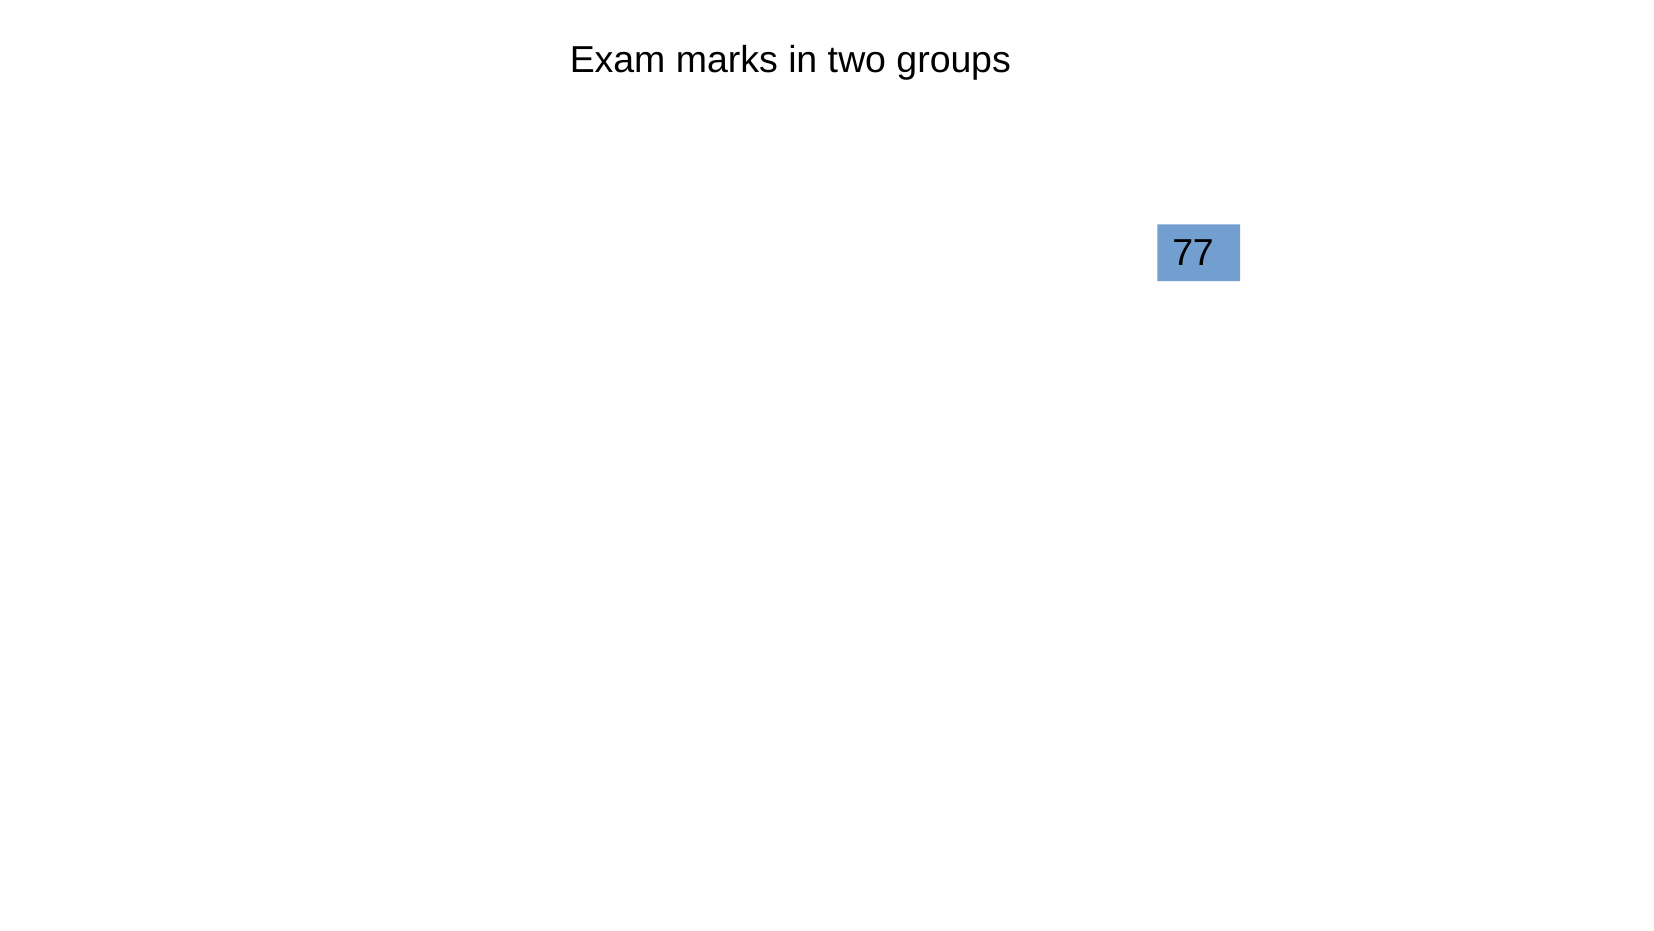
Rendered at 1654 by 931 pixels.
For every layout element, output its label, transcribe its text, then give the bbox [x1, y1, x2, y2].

text_box Exam marks in two groups [555, 31, 1087, 88]
text_box 77 [1157, 224, 1241, 282]
